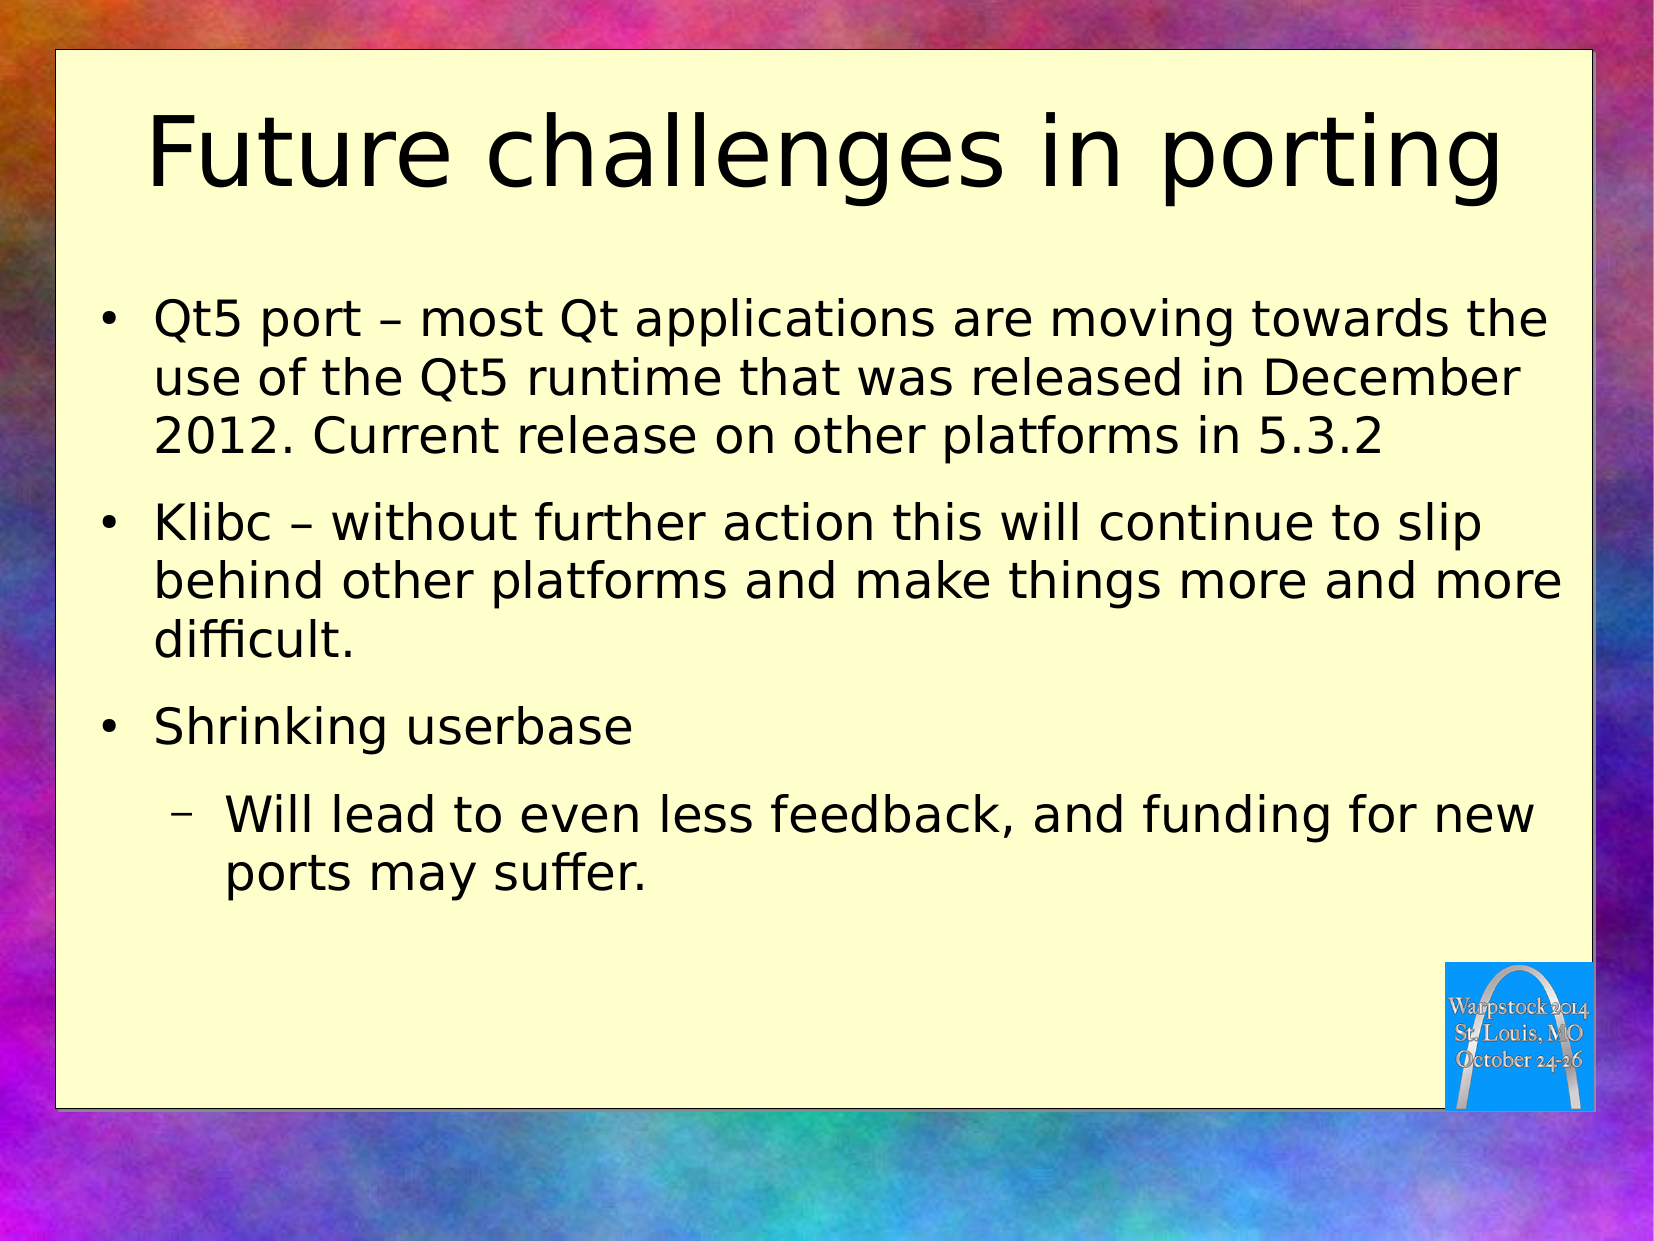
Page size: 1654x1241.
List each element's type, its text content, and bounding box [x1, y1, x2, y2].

title Future challenges in porting [82, 49, 1571, 257]
picture [0, 0, 1654, 1241]
list Qt5 port – most Qt applications are moving towards the use of the Qt5 runtime that was released in December 2012. Current release on other platforms in 5.3.2 Klibc – without further action this will continue to slip behind other platforms and make things more and more difficult. Shrinking userbase Will lead to even less feedback, and funding for new ports may suffer. [82, 290, 1571, 1010]
